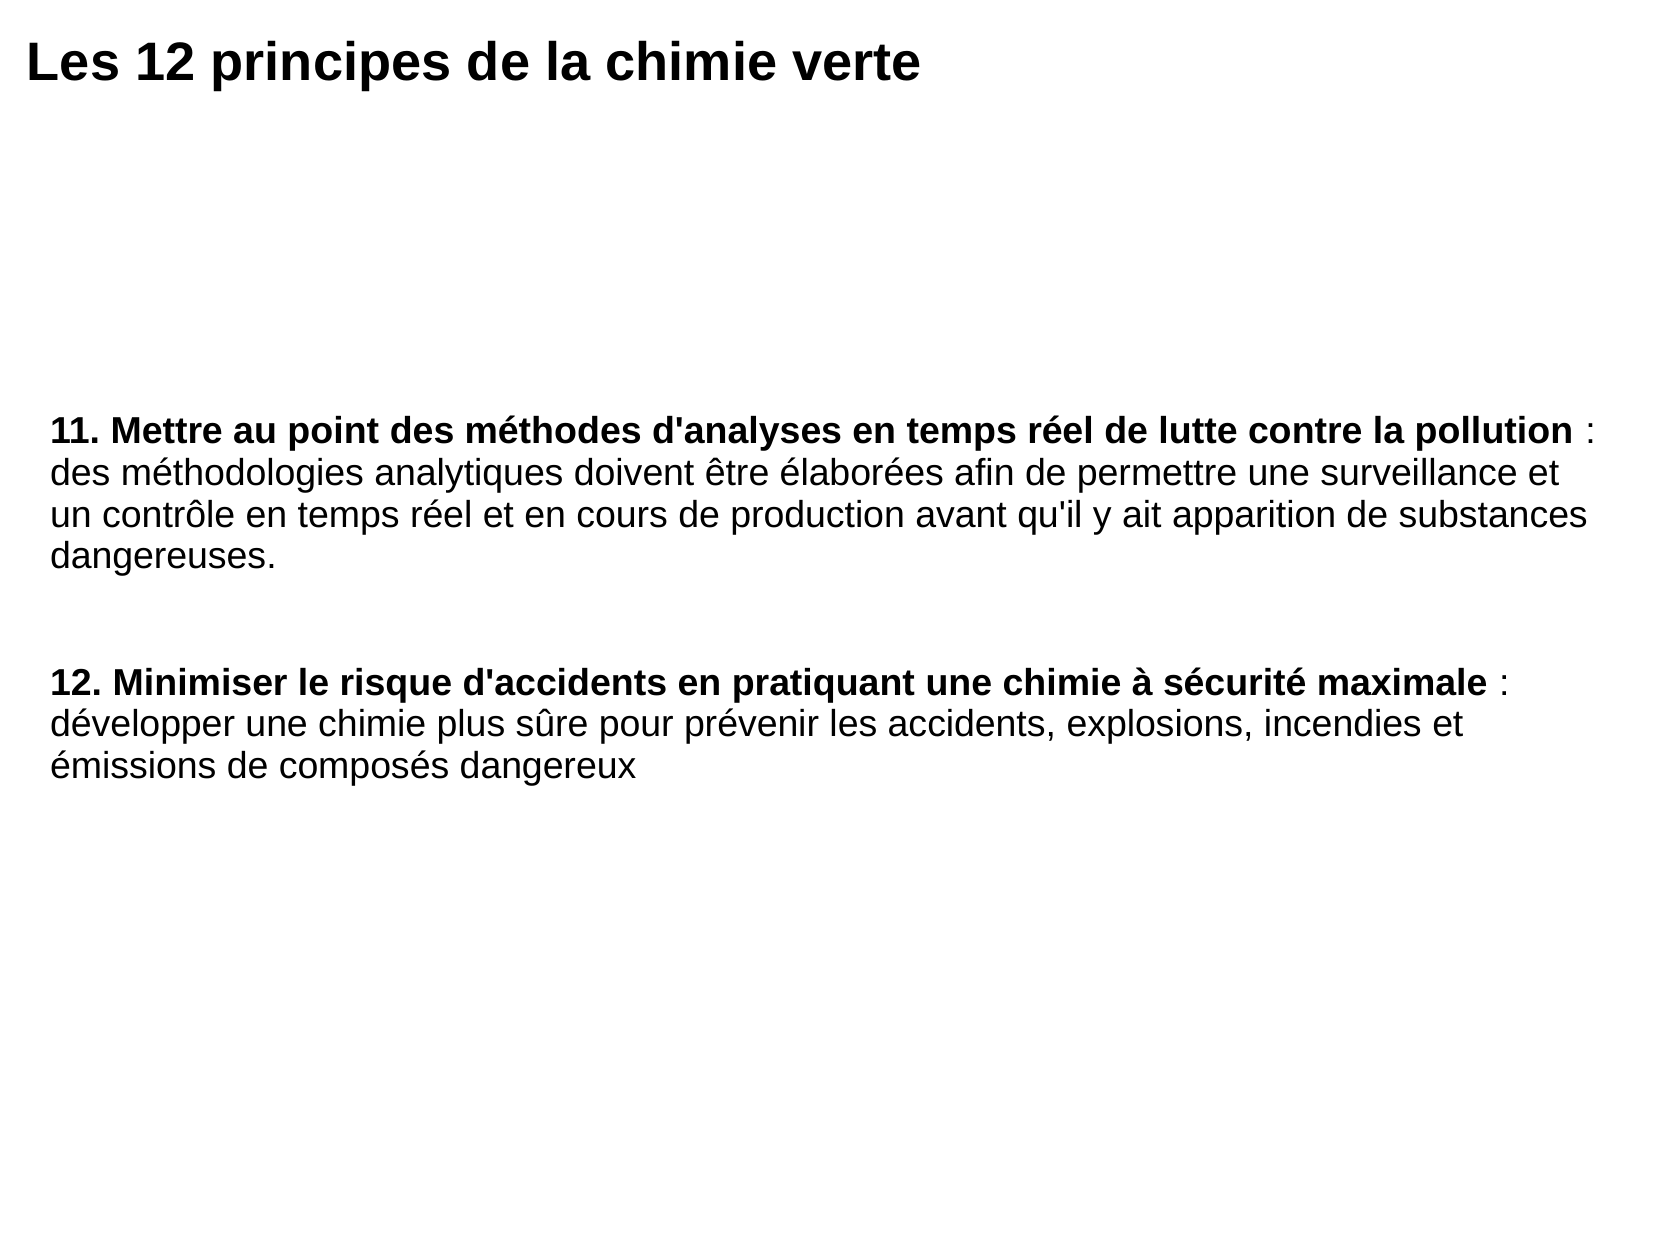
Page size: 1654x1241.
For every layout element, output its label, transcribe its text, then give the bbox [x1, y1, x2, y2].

text_box 11. Mettre au point des méthodes d'analyses en temps réel de lutte contre la pollution : des méthodologies analytiques doivent être élaborées afin de permettre une surveillance et un contrôle en temps réel et en cours de production avant qu'il y ait apparition de substances dangereuses. 12. Minimiser le risque d'accidents en pratiquant une chimie à sécurité maximale : développer une chimie plus sûre pour prévenir les accidents, explosions, incendies et émissions de composés dangereux [35, 401, 1619, 798]
text_box Les 12 principes de la chimie verte [11, 23, 993, 163]
